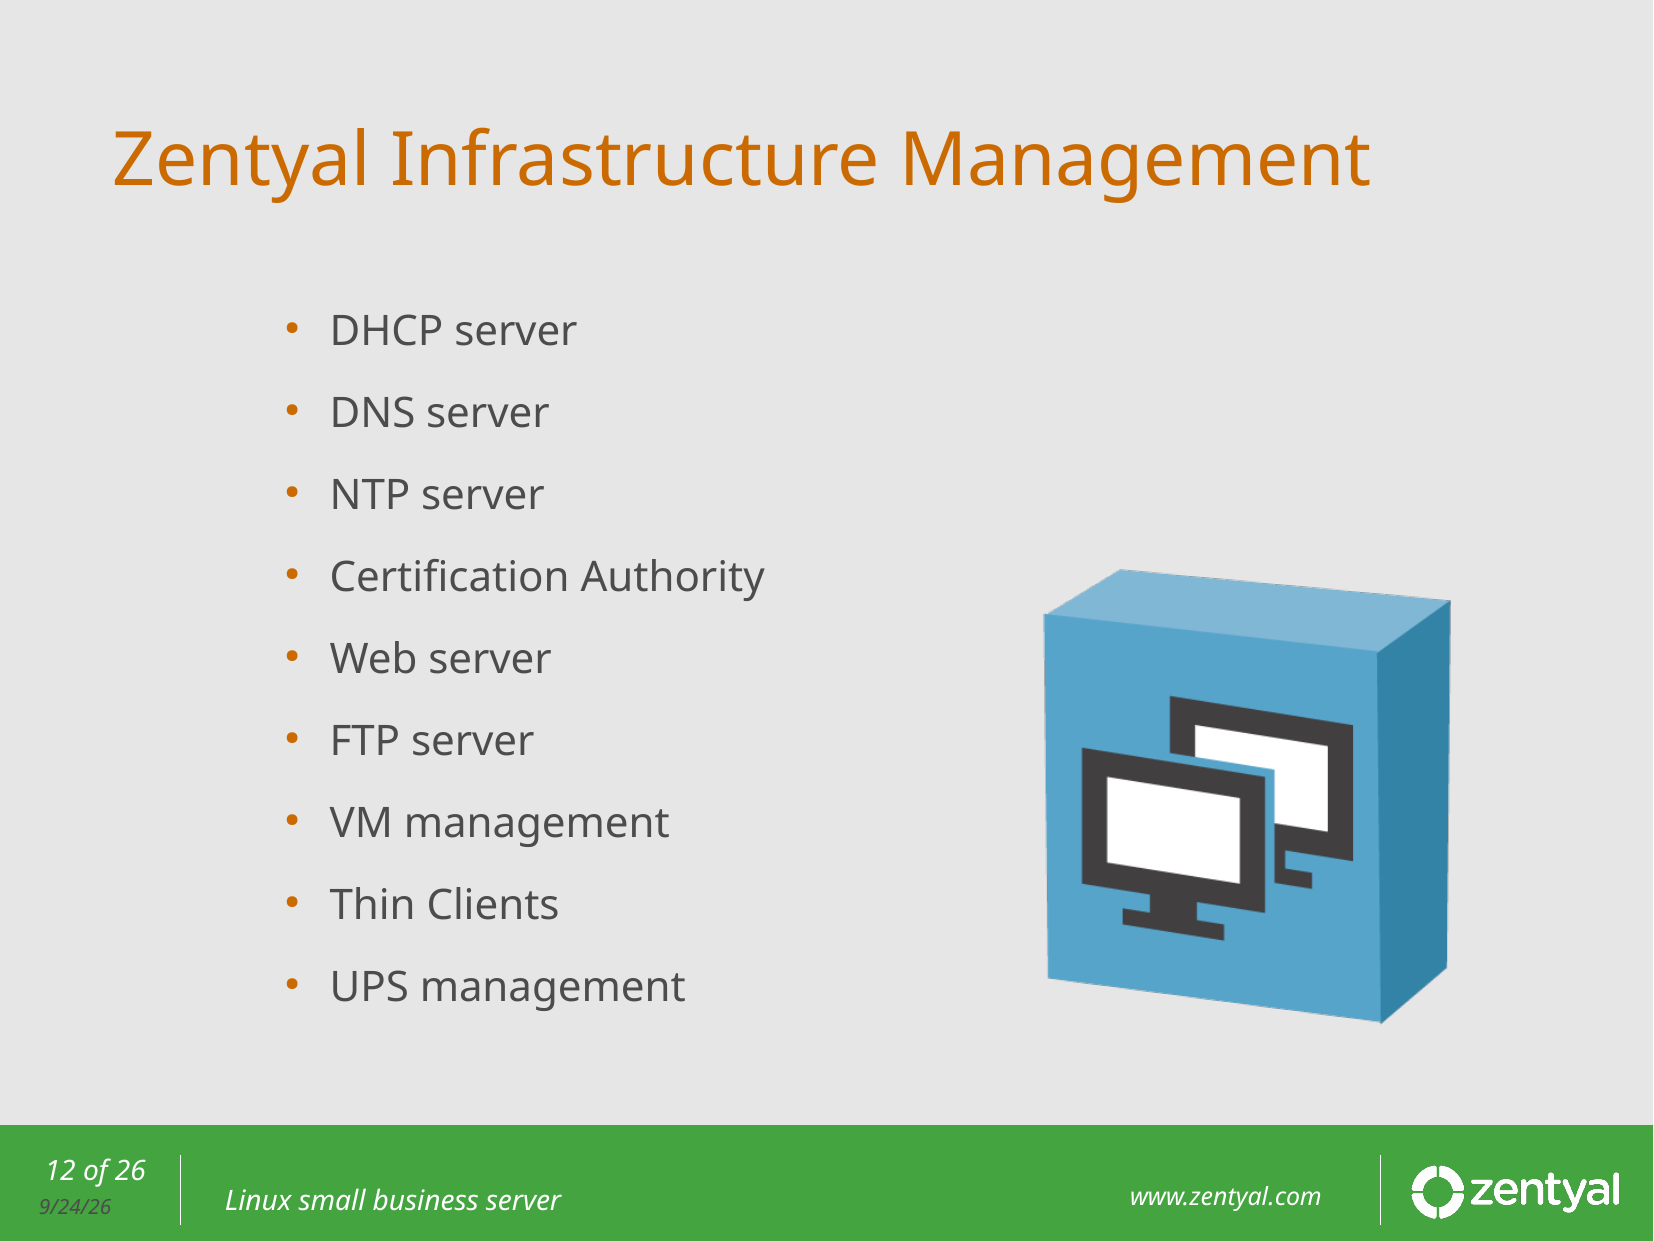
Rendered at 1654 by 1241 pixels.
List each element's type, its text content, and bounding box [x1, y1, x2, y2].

picture [1023, 558, 1501, 1036]
picture [1394, 1151, 1636, 1232]
list DHCP server DNS server NTP server Certification Authority Web server FTP server VM management Thin Clients UPS management [270, 300, 856, 1021]
title Zentyal Infrastructure Management [112, 105, 1523, 208]
